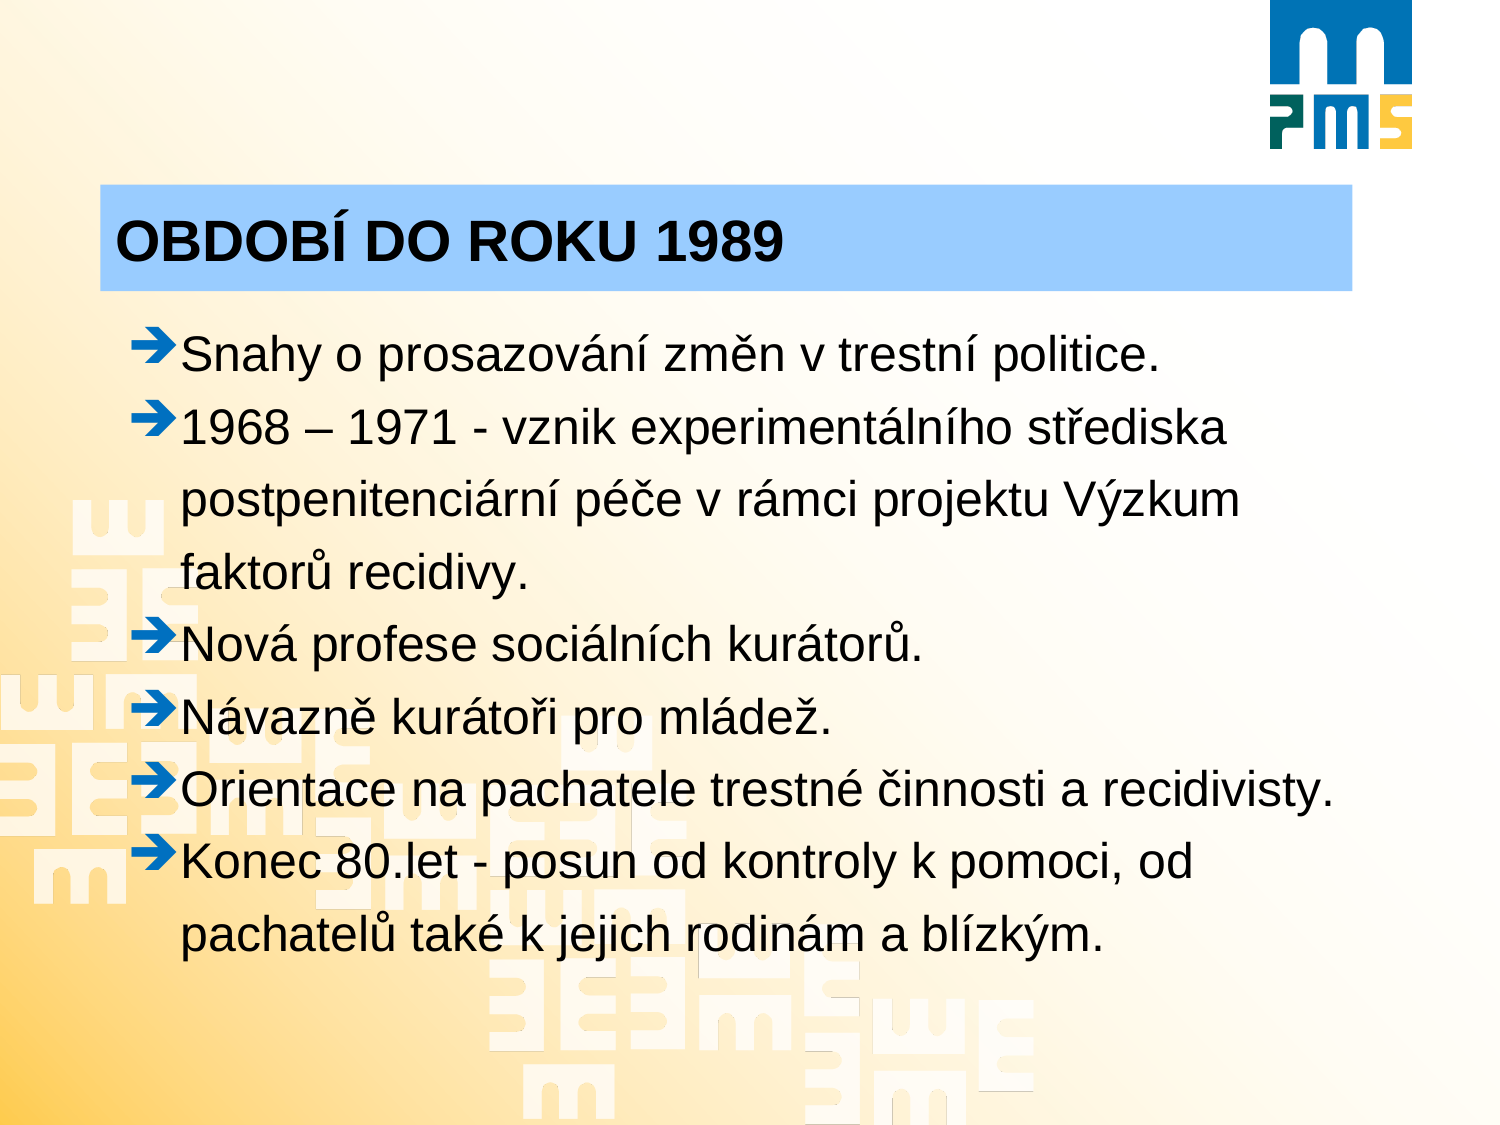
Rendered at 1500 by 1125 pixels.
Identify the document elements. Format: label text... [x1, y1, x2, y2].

title OBDOBÍ DO ROKU 1989 [100, 184, 1353, 292]
subtitle Snahy o prosazování změn v trestní politice. 1968 – 1971 - vznik experimentálního střediska postpenitenciární péče v rámci projektu Výzkum faktorů recidivy. Nová profese sociálních kurátorů. Návazně kurátoři pro mládež. Orientace na pachatele trestné činnosti a recidivisty. Konec 80.let - posun od kontroly k pomoci, od pachatelů také k jejich rodinám a blízkým. [112, 314, 1353, 1024]
picture [0, 0, 1500, 1125]
